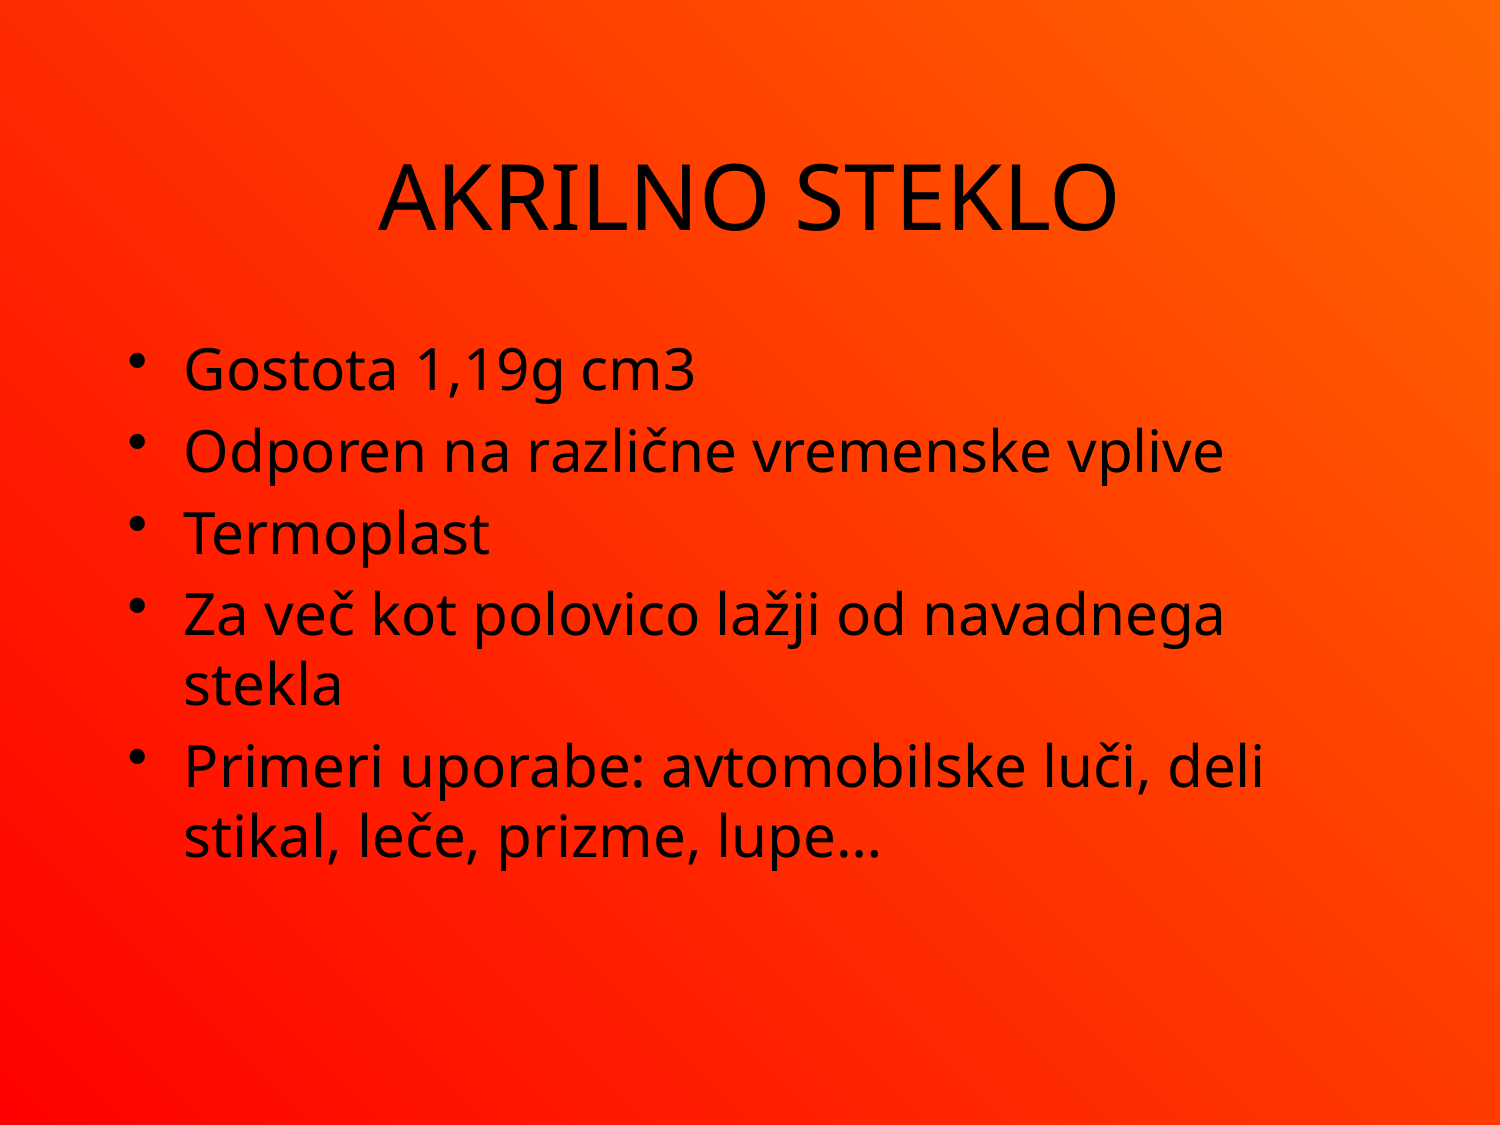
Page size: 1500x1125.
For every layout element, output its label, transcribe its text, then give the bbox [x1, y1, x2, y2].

list Gostota 1,19g cm3 Odporen na različne vremenske vplive Termoplast Za več kot polovico lažji od navadnega stekla Primeri uporabe: avtomobilske luči, deli stikal, leče, prizme, lupe… [112, 324, 1388, 1000]
title AKRILNO STEKLO [112, 99, 1388, 288]
